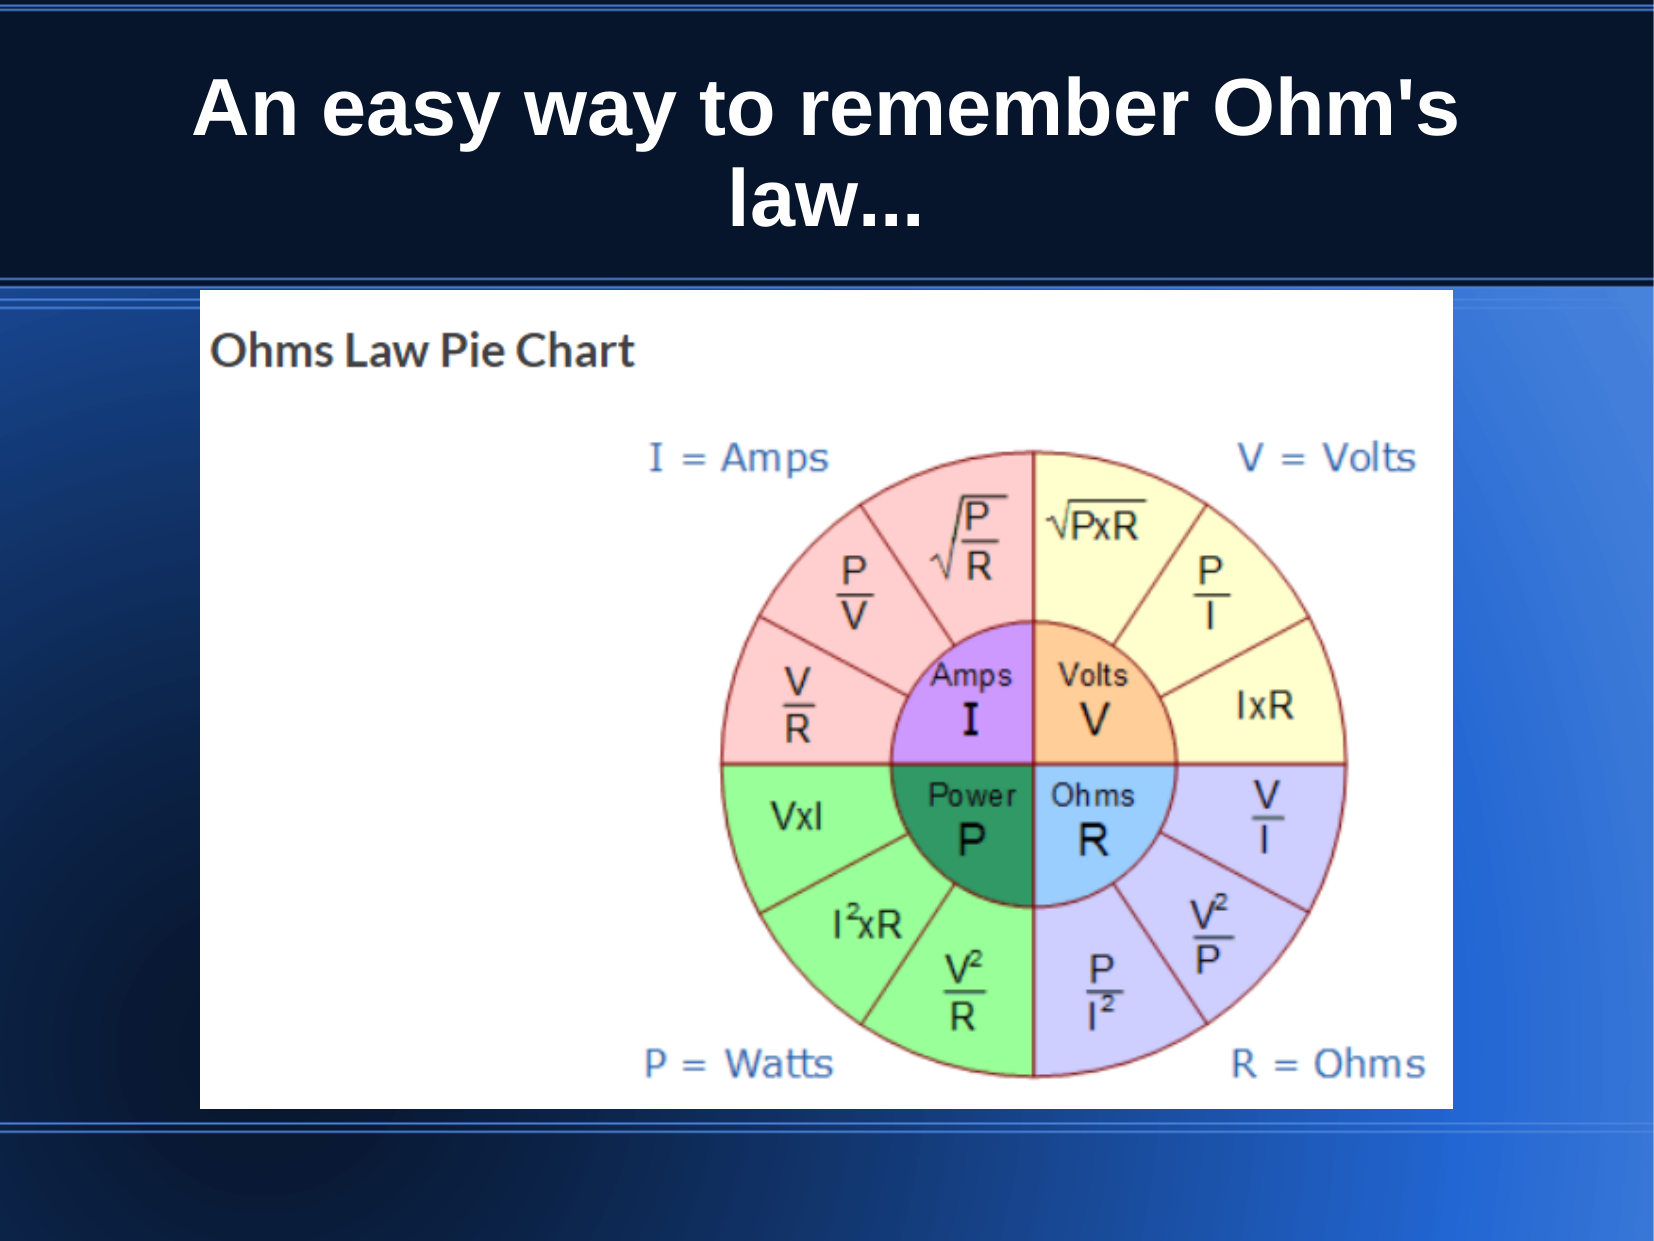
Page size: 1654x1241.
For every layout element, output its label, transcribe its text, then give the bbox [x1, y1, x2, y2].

title An easy way to remember Ohm's law... [82, 49, 1571, 257]
picture [0, 0, 1654, 1241]
